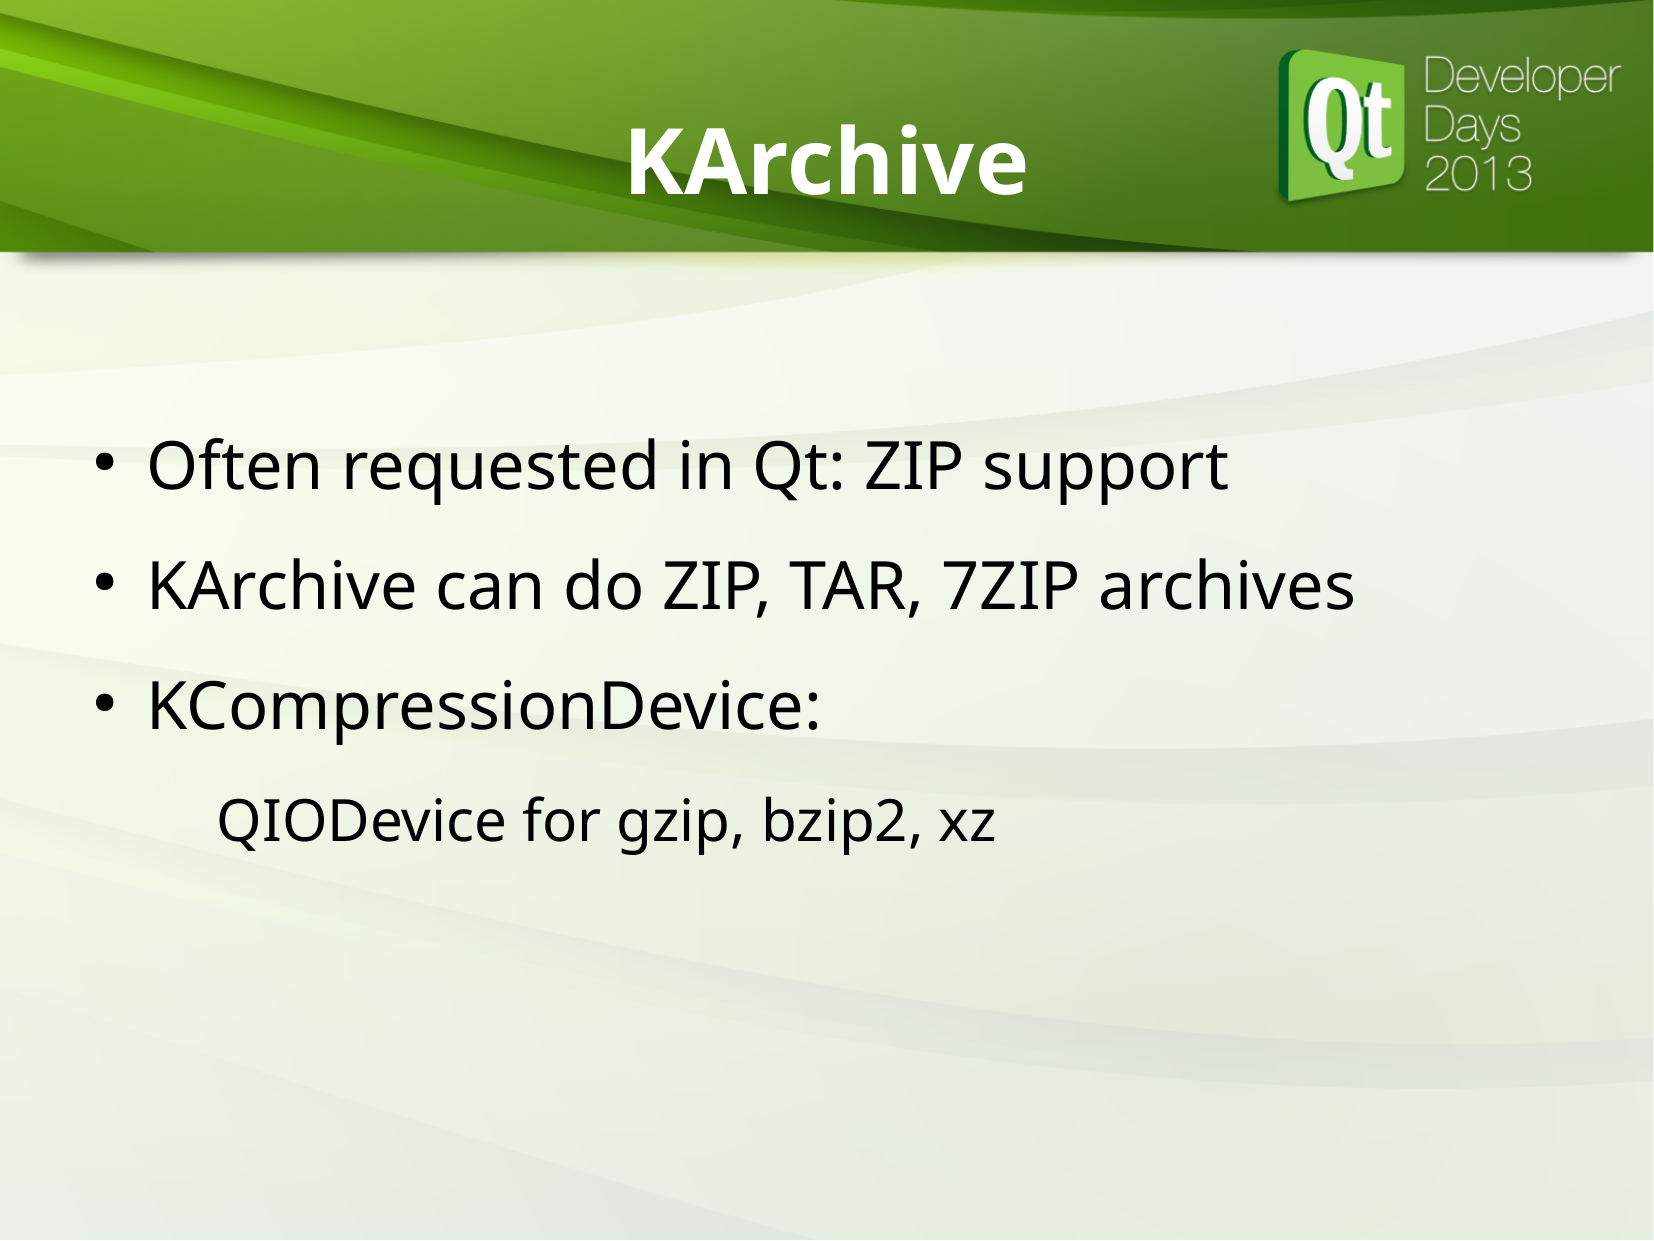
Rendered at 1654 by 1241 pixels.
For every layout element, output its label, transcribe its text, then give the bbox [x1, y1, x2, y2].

picture [0, 0, 1654, 1240]
title KArchive [82, 55, 1571, 263]
list Often requested in Qt: ZIP support KArchive can do ZIP, TAR, 7ZIP archives KCompressionDevice: QIODevice for gzip, bzip2, xz [75, 297, 1576, 1017]
